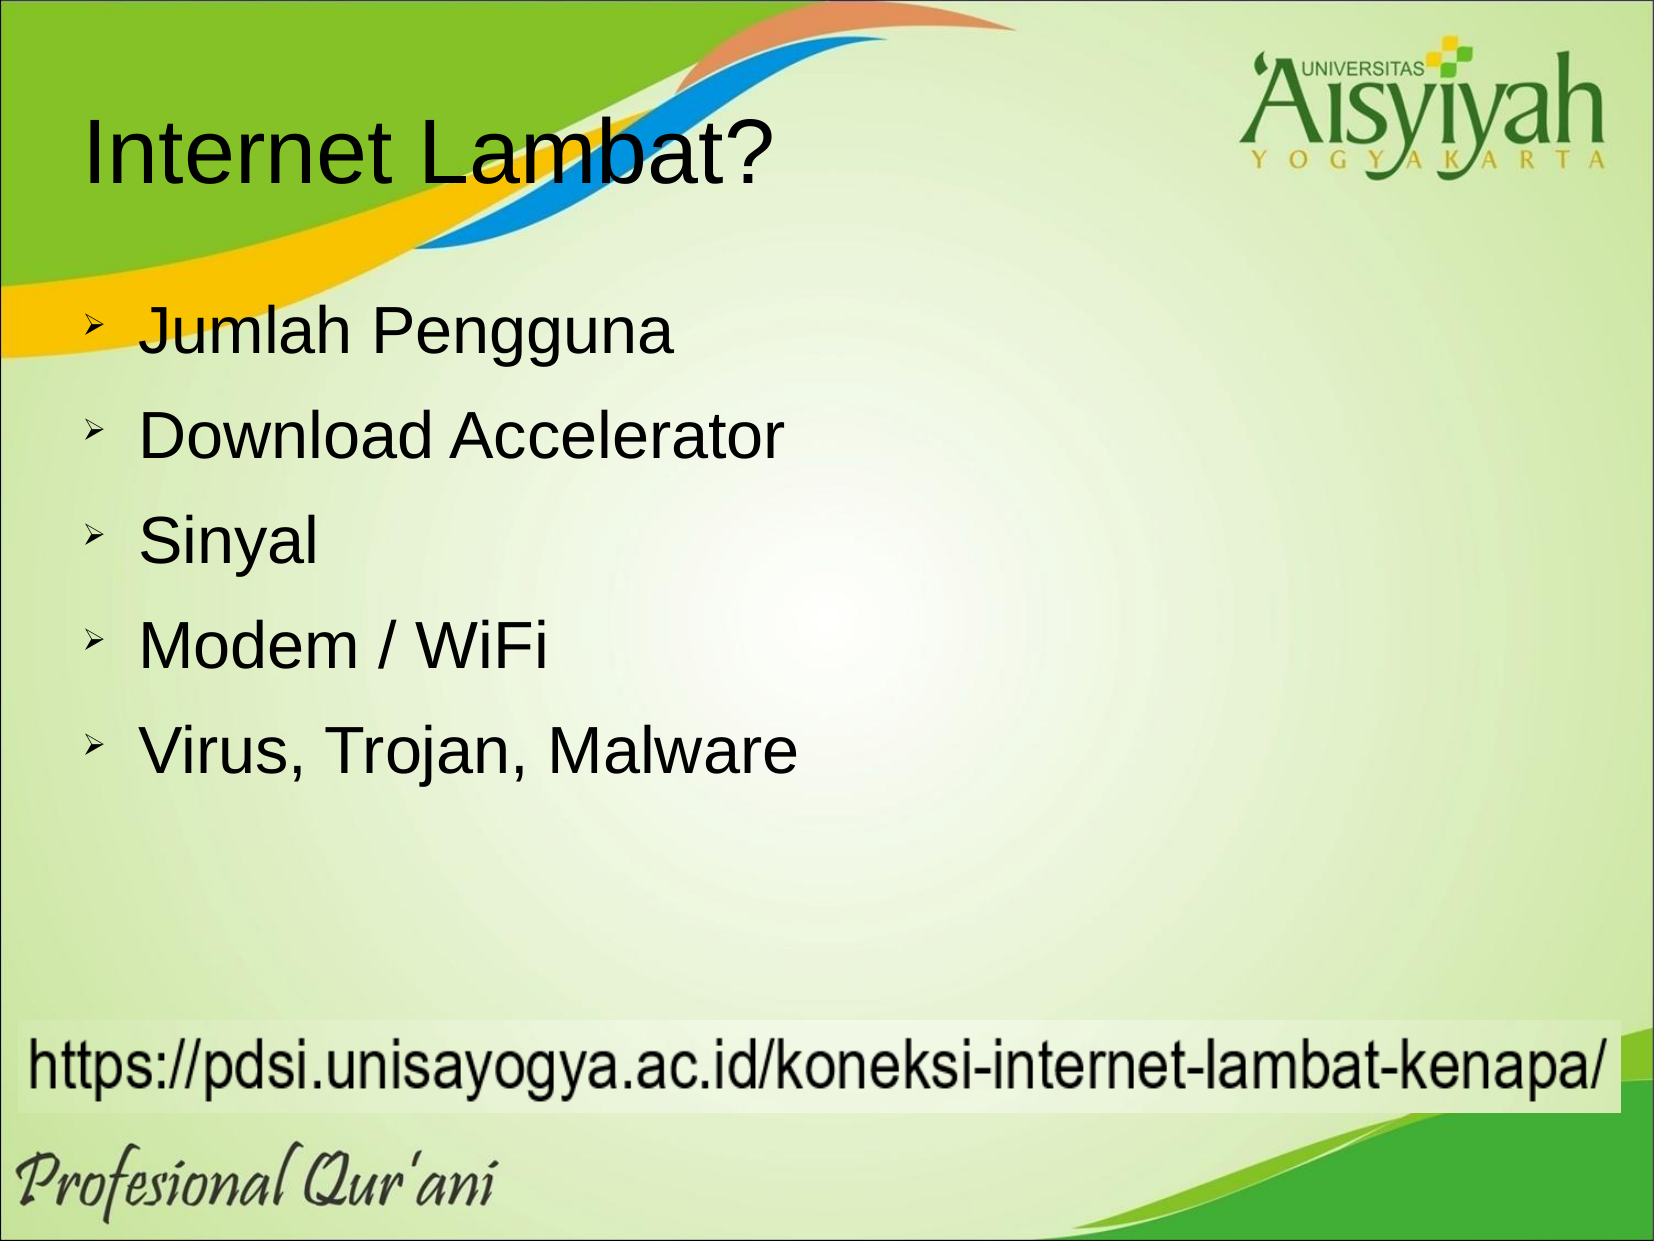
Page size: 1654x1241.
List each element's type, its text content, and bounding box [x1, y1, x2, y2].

title Internet Lambat? [82, 49, 1200, 256]
list Jumlah Pengguna Download Accelerator Sinyal Modem / WiFi Virus, Trojan, Malware [82, 290, 1570, 916]
picture [0, 0, 1654, 1241]
